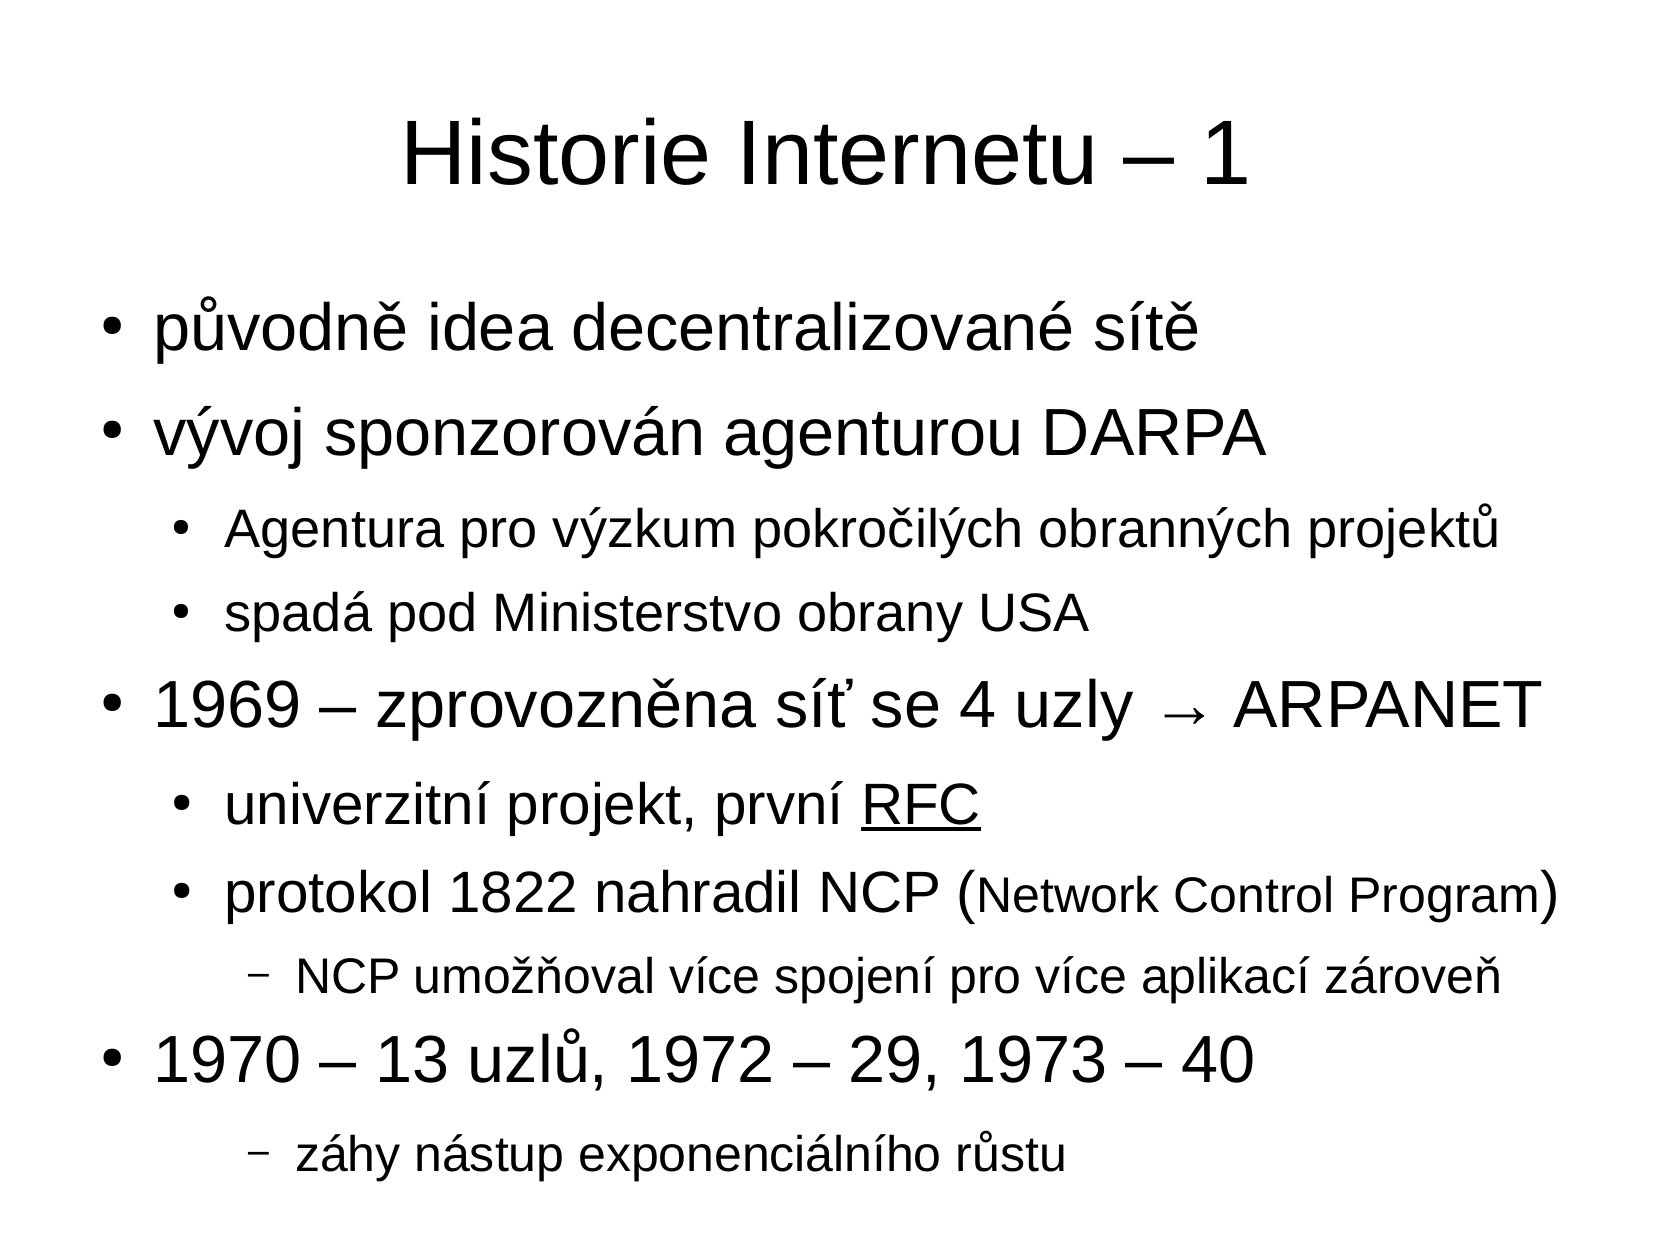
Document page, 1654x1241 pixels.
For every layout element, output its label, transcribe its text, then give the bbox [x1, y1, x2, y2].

title Historie Internetu – 1 [82, 56, 1571, 250]
list původně idea decentralizované sítě vývoj sponzorován agenturou DARPA Agentura pro výzkum pokročilých obranných projektů spadá pod Ministerstvo obrany USA 1969 – zprovozněna síť se 4 uzly → ARPANET univerzitní projekt, první RFC protokol 1822 nahradil NCP (Network Control Program) NCP umožňoval více spojení pro více aplikací zároveň 1970 – 13 uzlů, 1972 – 29, 1973 – 40 záhy nástup exponenciálního růstu [82, 290, 1571, 1183]
